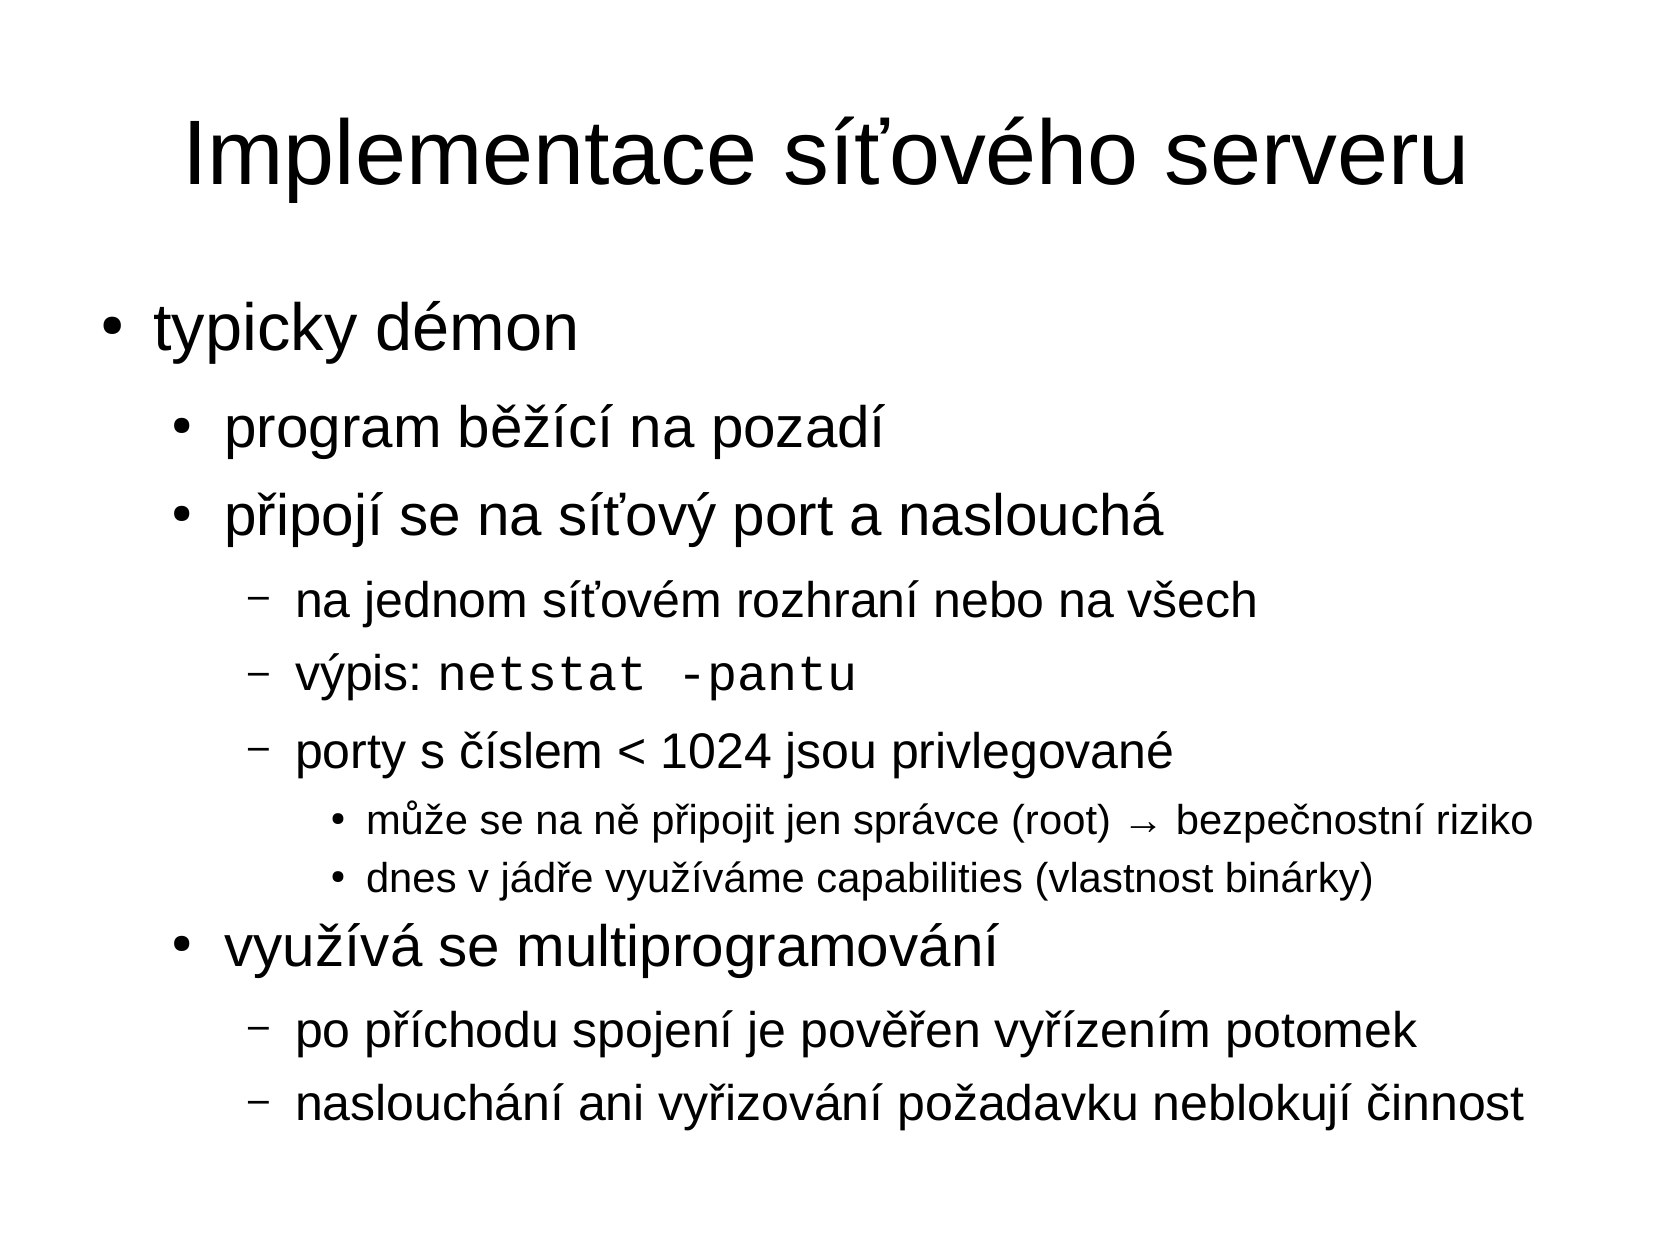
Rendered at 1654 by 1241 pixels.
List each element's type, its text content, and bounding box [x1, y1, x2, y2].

title Implementace síťového serveru [82, 49, 1571, 257]
list typicky démon program běžící na pozadí připojí se na síťový port a naslouchá na jednom síťovém rozhraní nebo na všech výpis: netstat -pantu porty s číslem < 1024 jsou privlegované může se na ně připojit jen správce (root) → bezpečnostní riziko dnes v jádře využíváme capabilities (vlastnost binárky) využívá se multiprogramování po příchodu spojení je pověřen vyřízením potomek naslouchání ani vyřizování požadavku neblokují činnost [82, 290, 1571, 1132]
